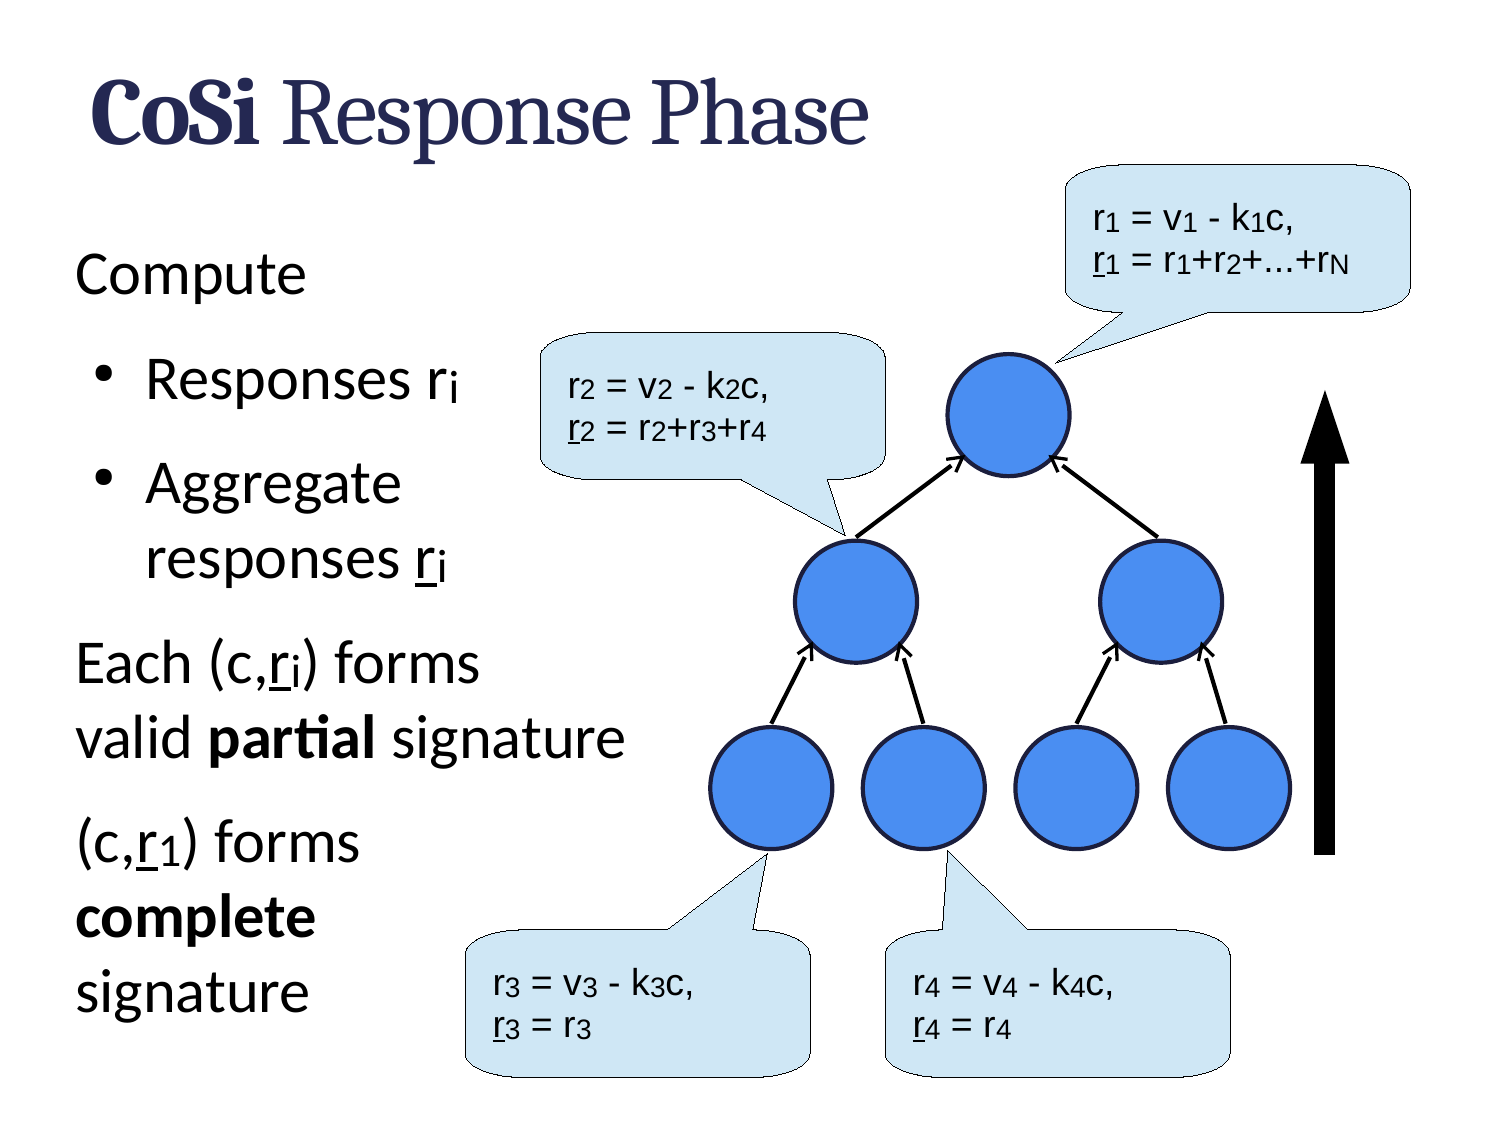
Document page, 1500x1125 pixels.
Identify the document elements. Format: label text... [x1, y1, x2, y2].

text_box [862, 727, 985, 850]
text_box [1167, 727, 1291, 850]
list Compute Responses ri Aggregate responses ri Each (c,ri) forms valid partial signature (c,r1) forms complete signature [75, 232, 1325, 1096]
text_box [1100, 540, 1223, 663]
text_box r4 = v4 - k4c, r4 = r4 [885, 850, 1231, 1078]
text_box r2 = v2 - k2c, r2 = r2+r3+r4 [540, 332, 886, 536]
text_box [710, 727, 833, 850]
text_box [795, 540, 918, 663]
title CoSi Response Phase [75, 12, 1325, 200]
text_box r1 = v1 - k1c, r1 = r1+r2+...+rN [1055, 164, 1411, 364]
text_box [947, 354, 1070, 477]
text_box [1015, 727, 1138, 850]
